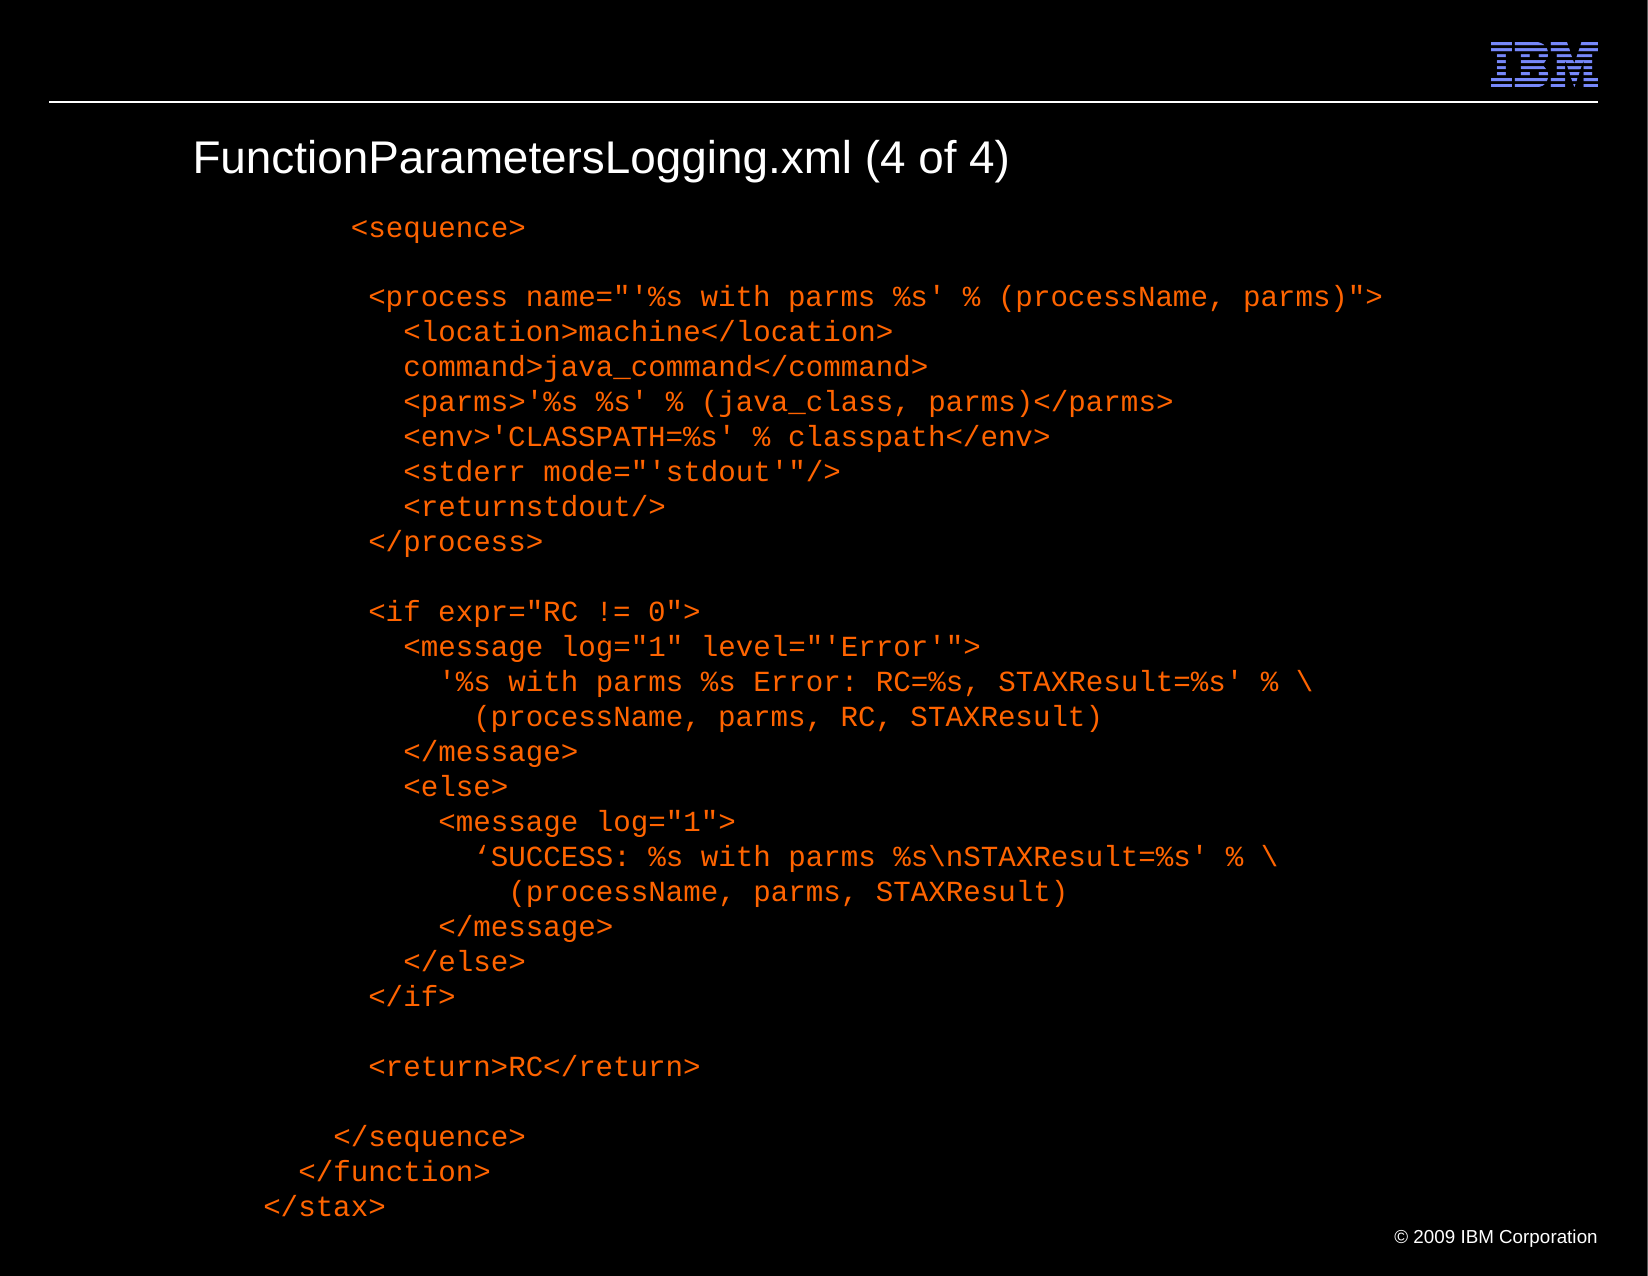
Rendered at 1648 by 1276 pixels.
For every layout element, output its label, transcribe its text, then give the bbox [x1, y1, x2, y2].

picture [1491, 42, 1598, 87]
text_box <sequence> <process name="'%s with parms %s' % (processName, parms)"> <location>machine</location> command>java_command</command> <parms>'%s %s' % (java_class, parms)</parms> <env>'CLASSPATH=%s' % classpath</env> <stderr mode="'stdout'"/> <returnstdout/> </process> <if expr="RC != 0"> <message log="1" level="'Error'"> '%s with parms %s Error: RC=%s, STAXResult=%s' % \ (processName, parms, RC, STAXResult) </message> <else> <message log="1"> ‘SUCCESS: %s with parms %s\nSTAXResult=%s' % \ (processName, parms, STAXResult) </message> </else> </if> <return>RC</return> </sequence> </function> </stax> [248, 200, 1648, 1230]
title FunctionParametersLogging.xml (4 of 4) [175, 125, 1648, 219]
